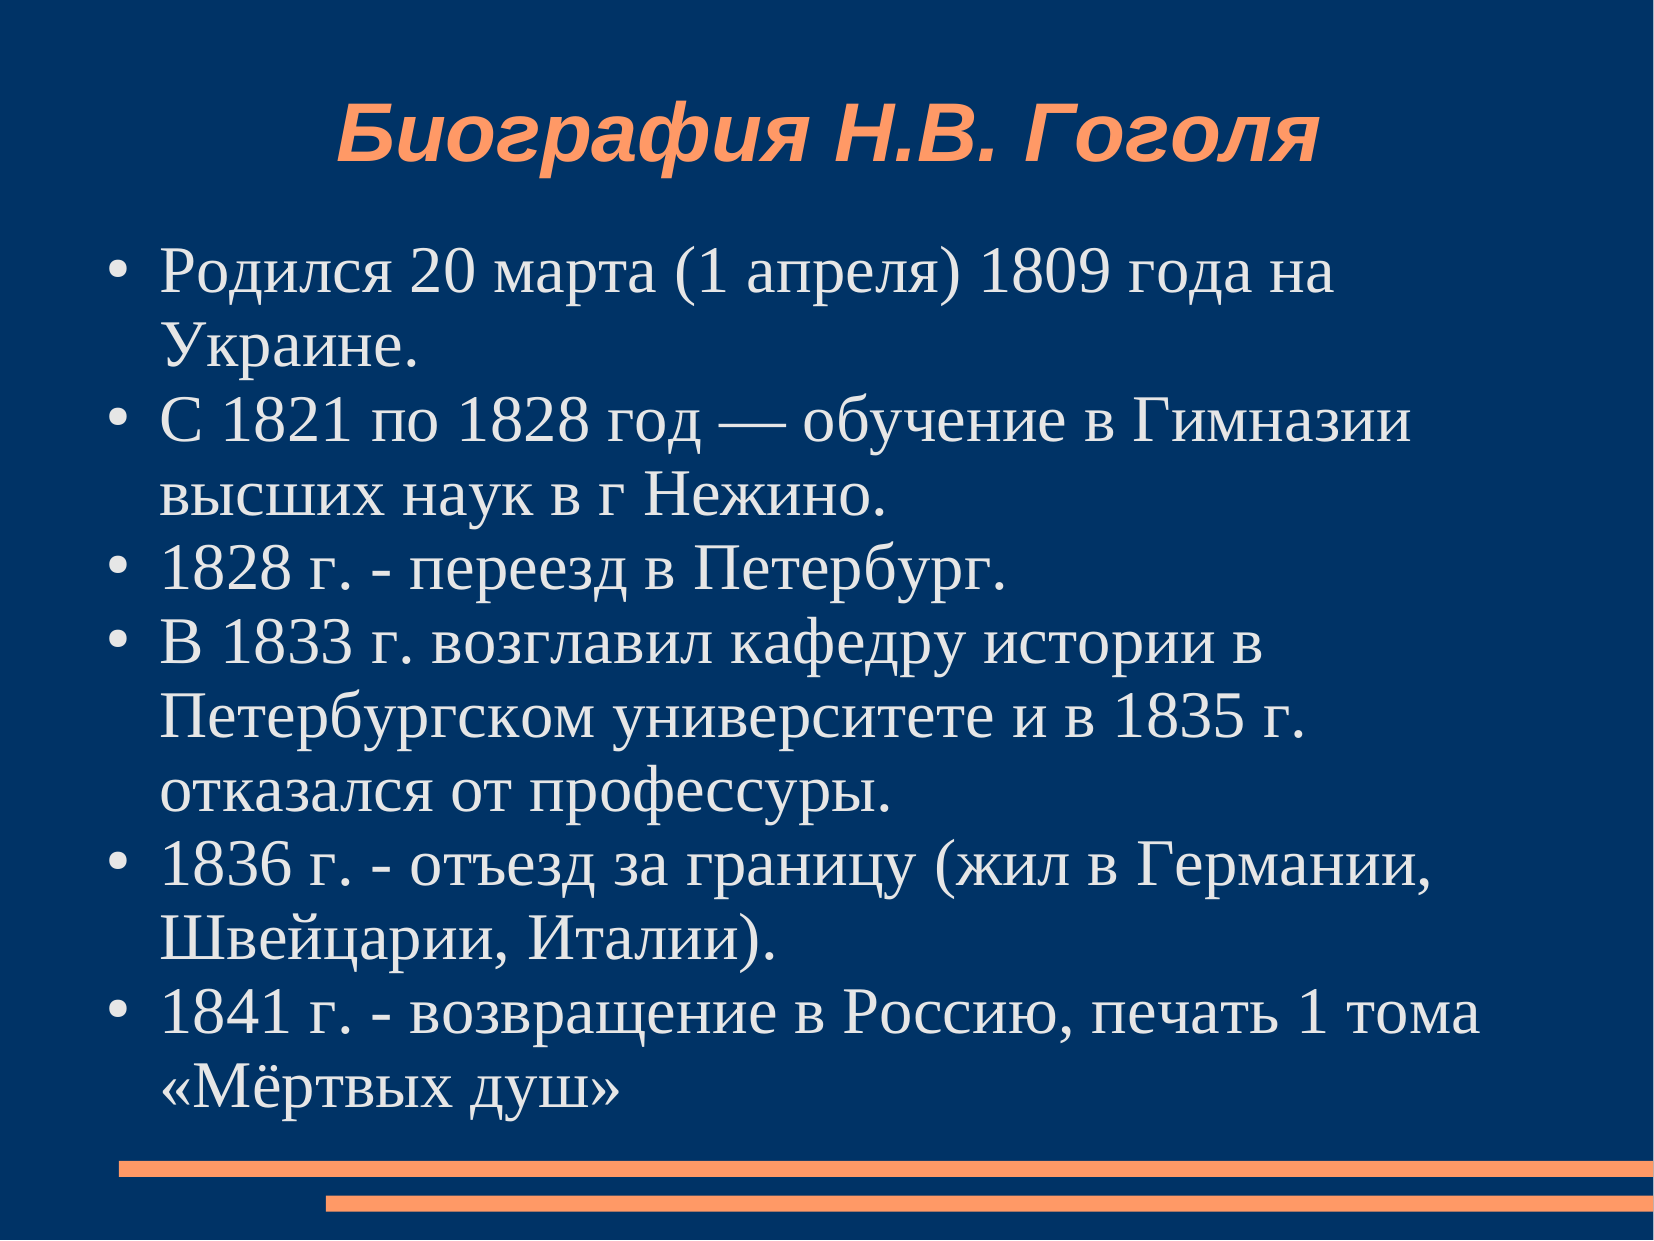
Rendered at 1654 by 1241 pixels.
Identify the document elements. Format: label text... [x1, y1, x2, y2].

list Родился 20 марта (1 апреля) 1809 года на Украине. С 1821 по 1828 год — обучение в Гимназии высших наук в г Нежино. 1828 г. - переезд в Петербург. В 1833 г. возглавил кафедру истории в Петербургском университете и в 1835 г. отказался от профессуры. 1836 г. - отъезд за границу (жил в Германии, Швейцарии, Италии). 1841 г. - возвращение в Россию, печать 1 тома «Мёртвых душ» [88, 233, 1577, 1123]
title Биография Н.В. Гоголя [123, 29, 1536, 233]
